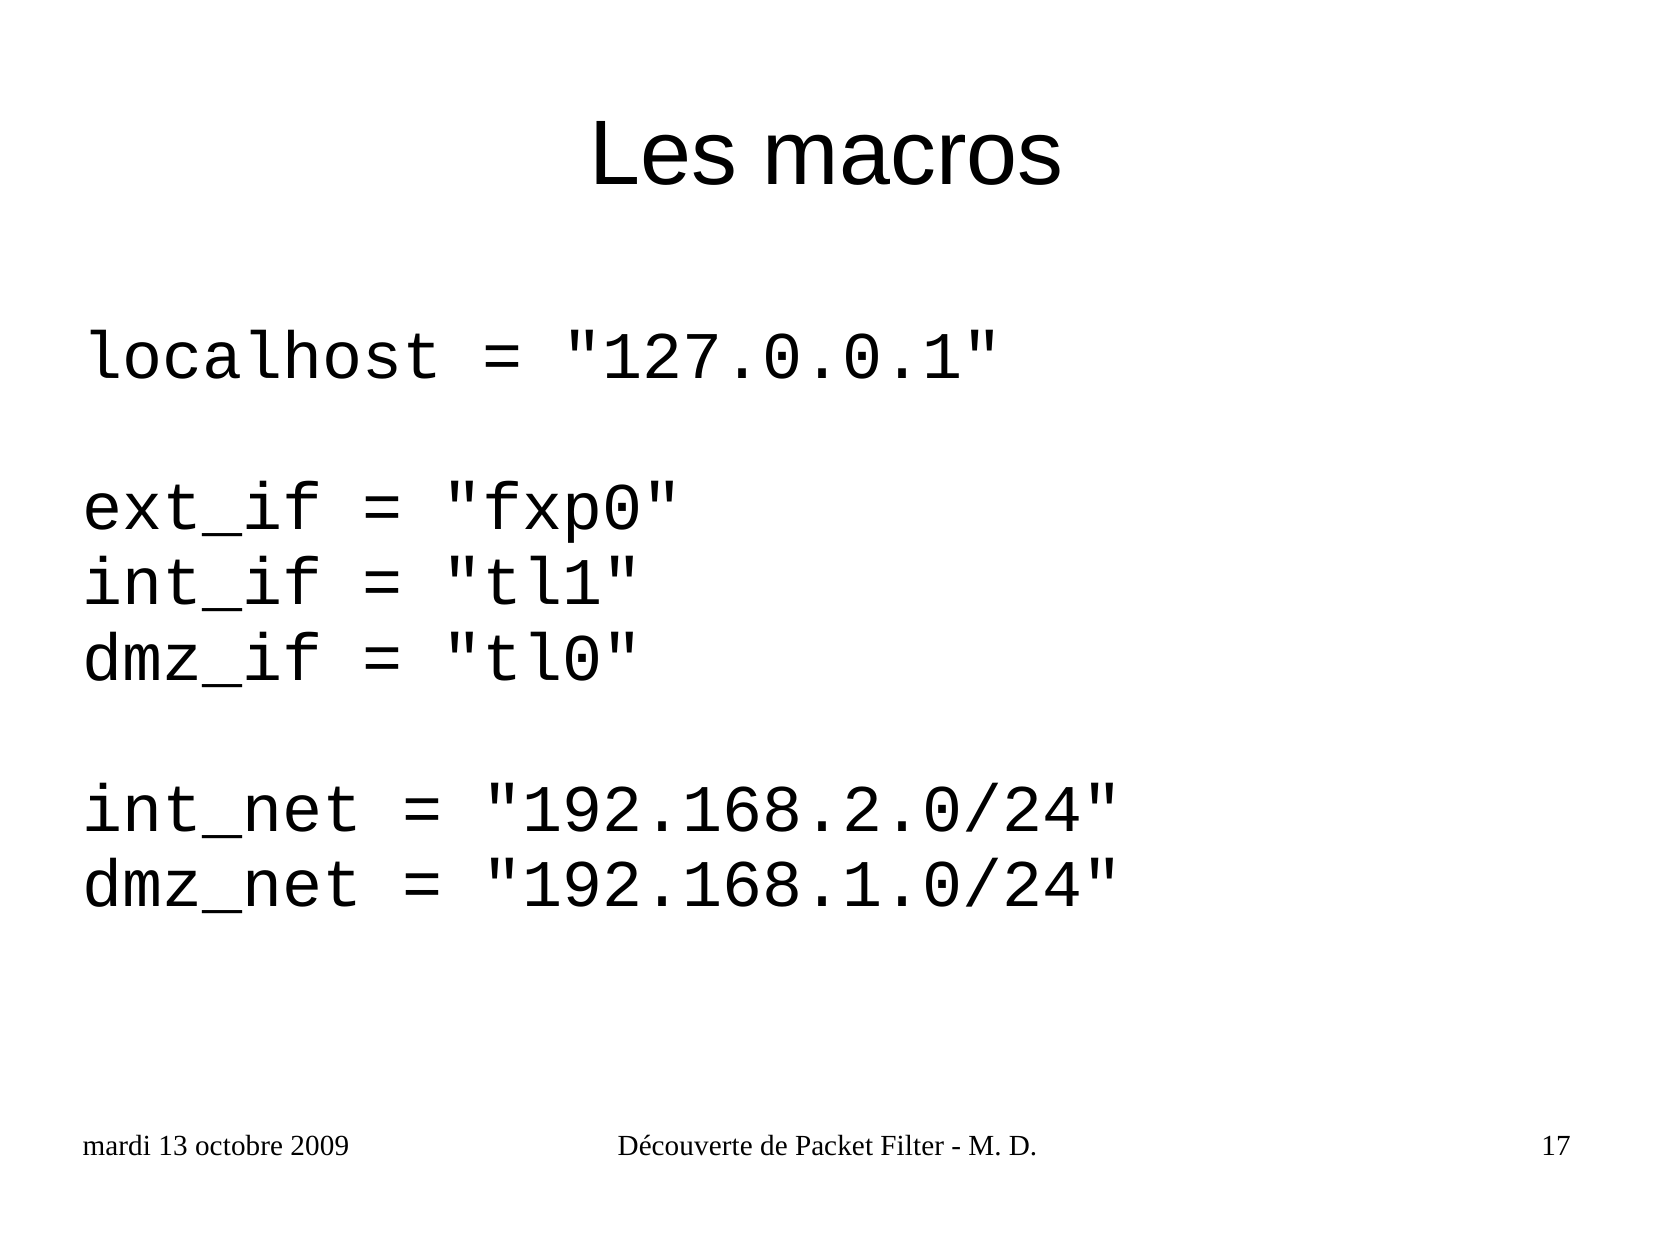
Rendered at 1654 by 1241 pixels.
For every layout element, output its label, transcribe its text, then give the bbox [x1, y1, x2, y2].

subtitle localhost = "127.0.0.1" ext_if = "fxp0" int_if = "tl1" dmz_if = "tl0" int_net = "192.168.2.0/24" dmz_net = "192.168.1.0/24" [82, 297, 1571, 1102]
title Les macros [82, 56, 1571, 250]
